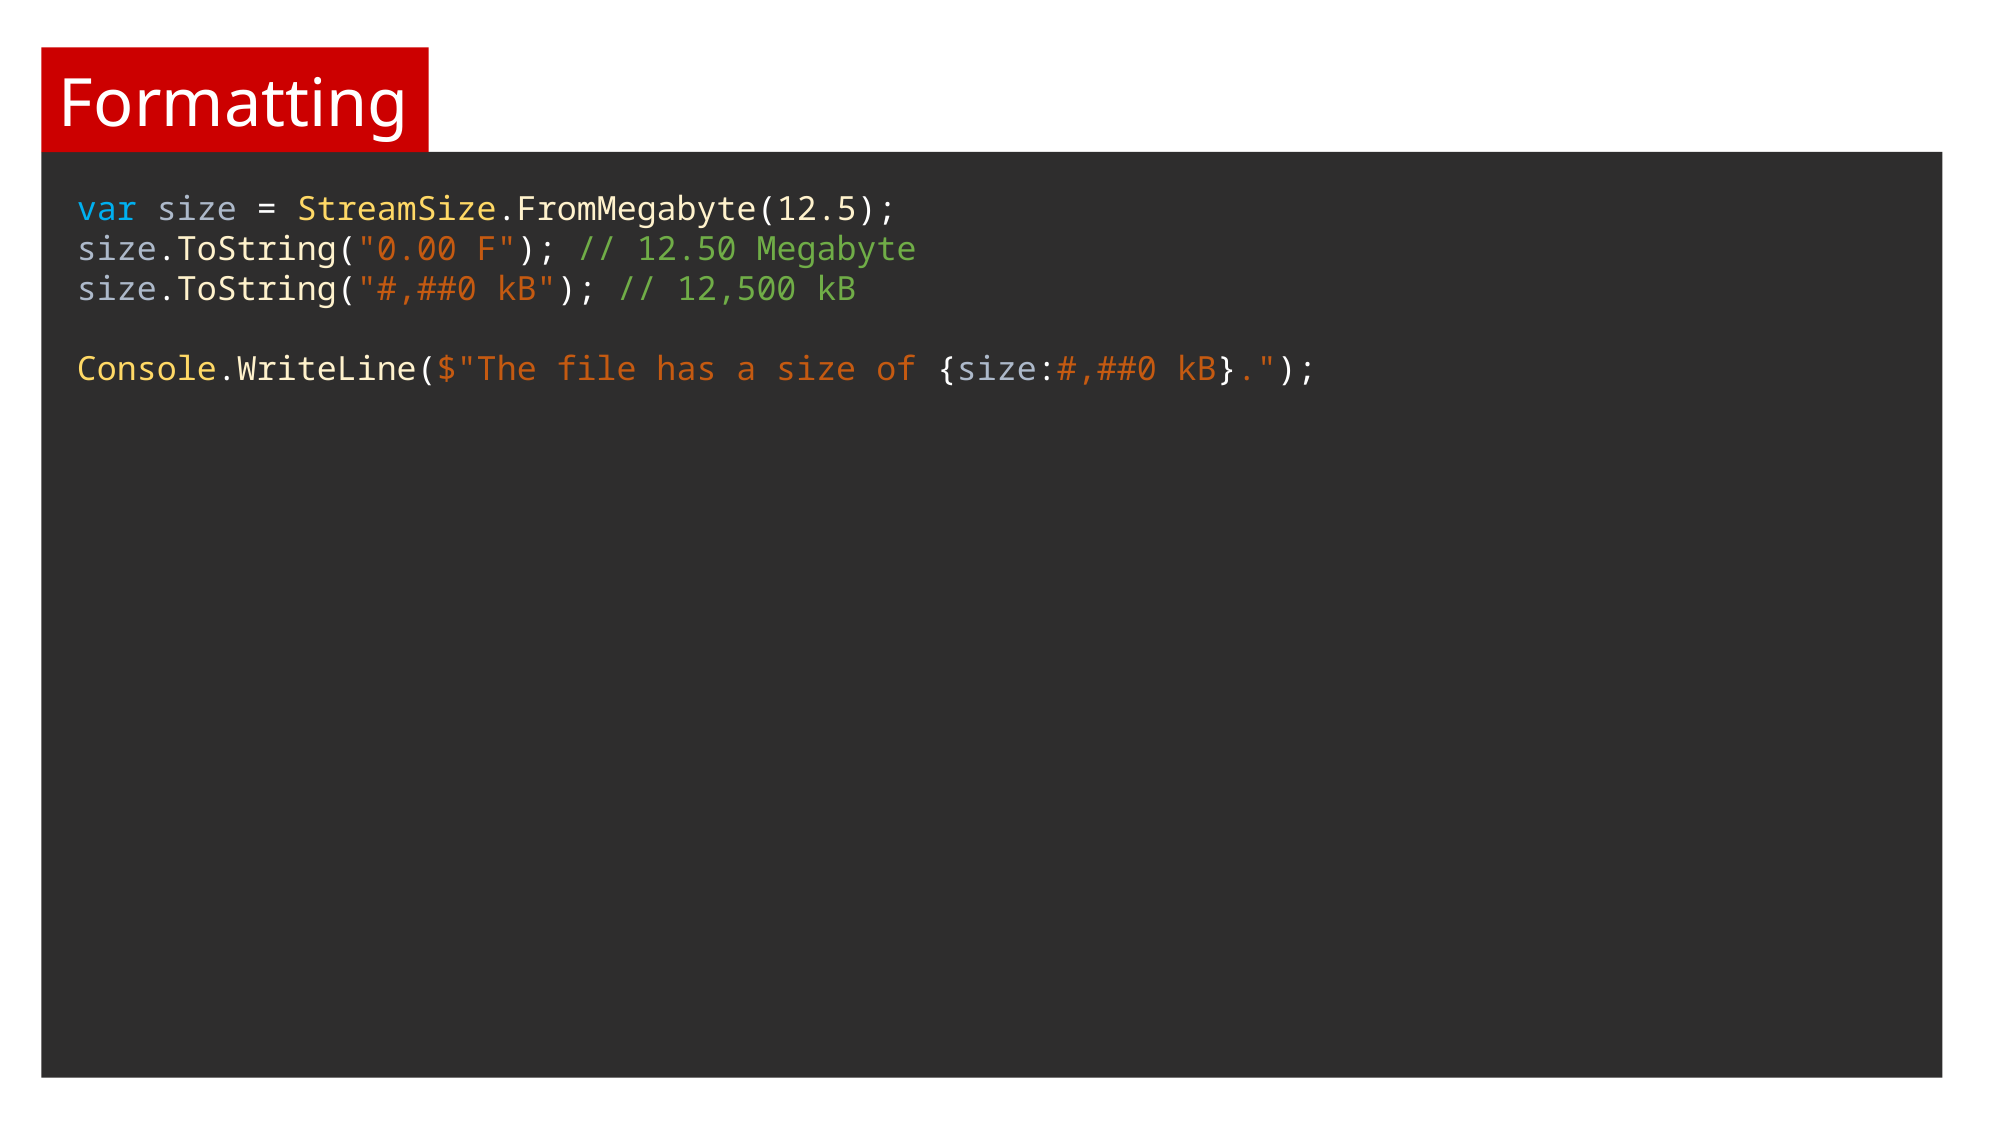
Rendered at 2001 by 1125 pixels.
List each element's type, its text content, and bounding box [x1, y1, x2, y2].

text_box var size = StreamSize.FromMegabyte(12.5); size.ToString("0.00 F"); // 12.50 Megabyte size.ToString("#,##0 kB"); // 12,500 kB Console.WriteLine($"The file has a size of {size:#,##0 kB}."); [41, 152, 1262, 437]
text_box Formatting [41, 47, 429, 153]
text_box [41, 152, 1942, 1078]
